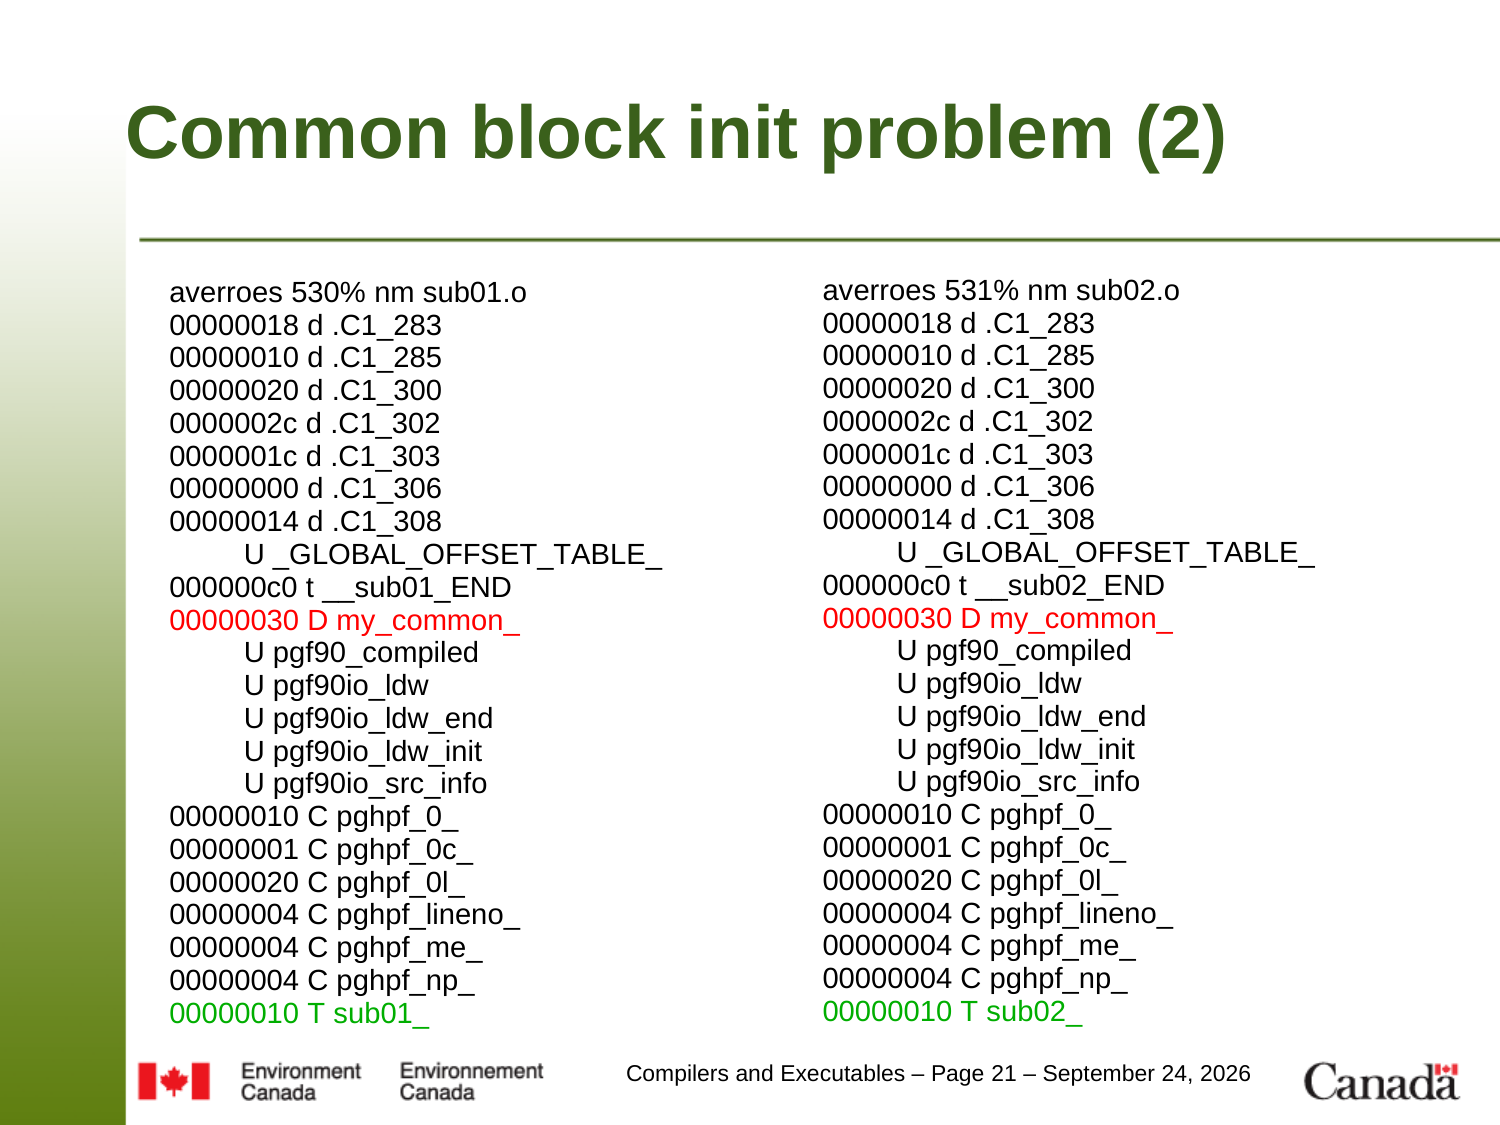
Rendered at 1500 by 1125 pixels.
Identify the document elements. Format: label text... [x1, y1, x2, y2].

title Common block init problem (2) [125, 52, 1463, 213]
picture [0, 0, 1500, 1125]
text_box averroes 530% nm sub01.o 00000018 d .C1_283 00000010 d .C1_285 00000020 d .C1_300 0000002c d .C1_302 0000001c d .C1_303 00000000 d .C1_306 00000014 d .C1_308 U _GLOBAL_OFFSET_TABLE_ 000000c0 t __sub01_END 00000030 D my_common_ U pgf90_compiled U pgf90io_ldw U pgf90io_ldw_end U pgf90io_ldw_init U pgf90io_src_info 00000010 C pghpf_0_ 00000001 C pghpf_0c_ 00000020 C pghpf_0l_ 00000004 C pghpf_lineno_ 00000004 C pghpf_me_ 00000004 C pghpf_np_ 00000010 T sub01_ [154, 268, 712, 1038]
text_box averroes 531% nm sub02.o 00000018 d .C1_283 00000010 d .C1_285 00000020 d .C1_300 0000002c d .C1_302 0000001c d .C1_303 00000000 d .C1_306 00000014 d .C1_308 U _GLOBAL_OFFSET_TABLE_ 000000c0 t __sub02_END 00000030 D my_common_ U pgf90_compiled U pgf90io_ldw U pgf90io_ldw_end U pgf90io_ldw_init U pgf90io_src_info 00000010 C pghpf_0_ 00000001 C pghpf_0c_ 00000020 C pghpf_0l_ 00000004 C pghpf_lineno_ 00000004 C pghpf_me_ 00000004 C pghpf_np_ 00000010 T sub02_ [807, 266, 1336, 1041]
